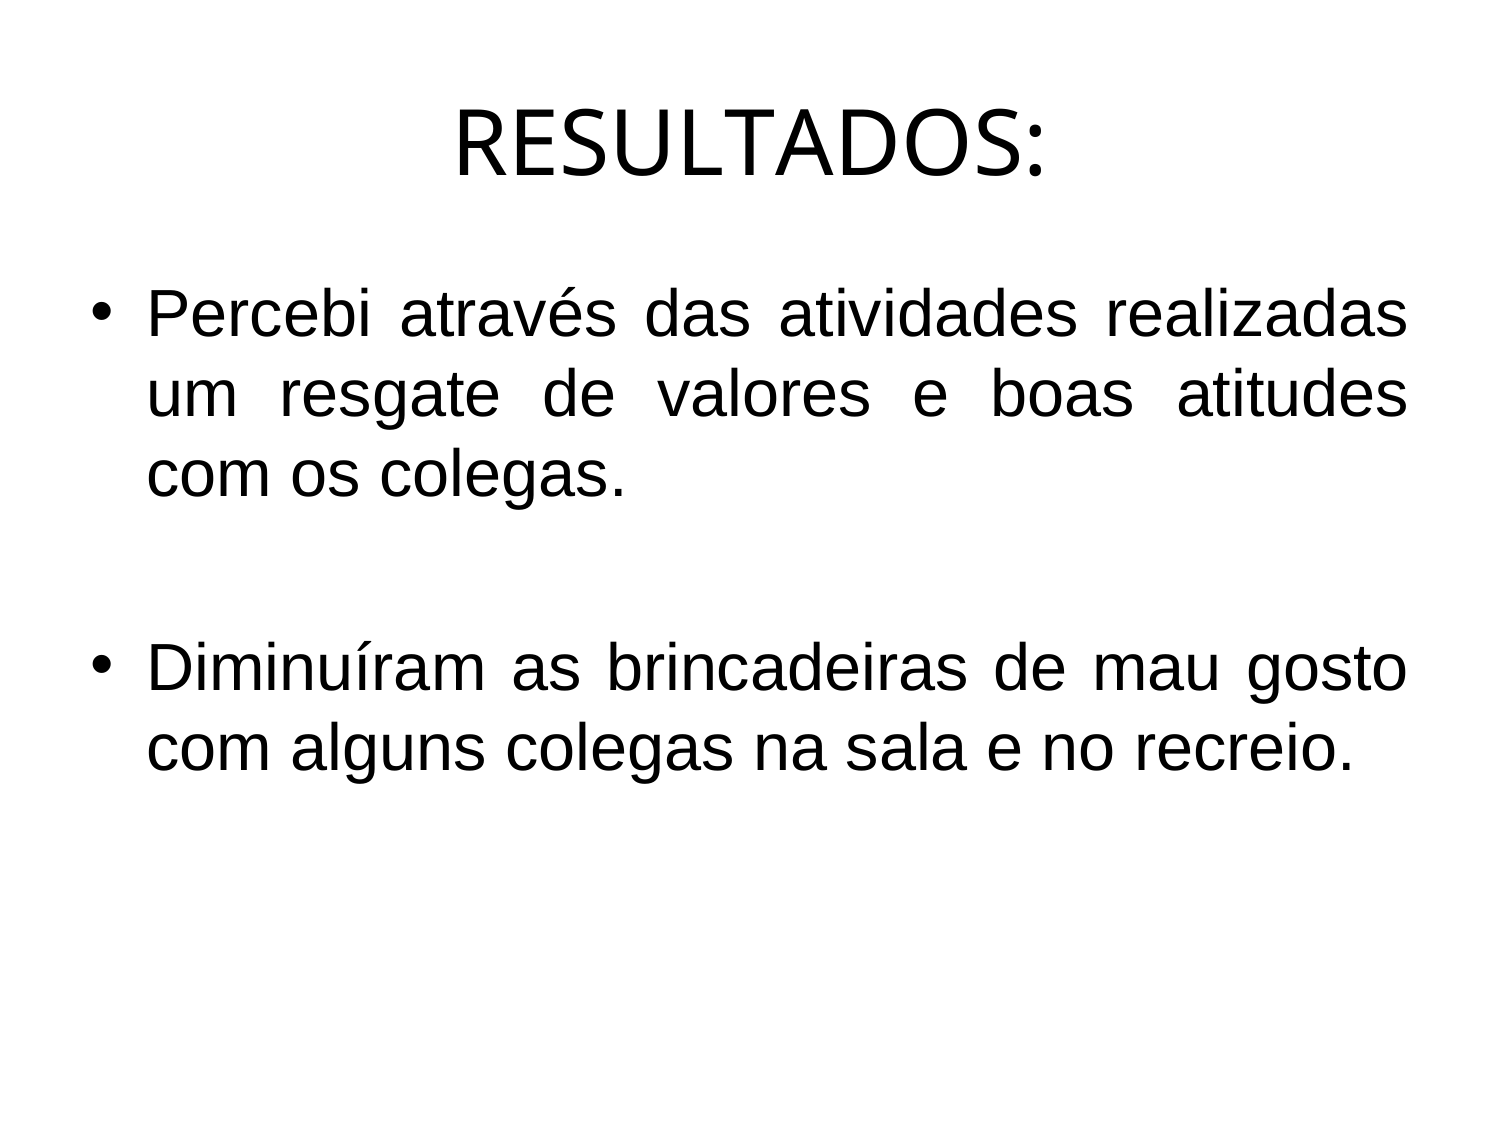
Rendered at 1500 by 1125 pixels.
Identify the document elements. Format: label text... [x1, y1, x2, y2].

list Percebi através das atividades realizadas um resgate de valores e boas atitudes com os colegas. Diminuíram as brincadeiras de mau gosto com alguns colegas na sala e no recreio. [75, 262, 1426, 1005]
title RESULTADOS: [75, 45, 1426, 233]
